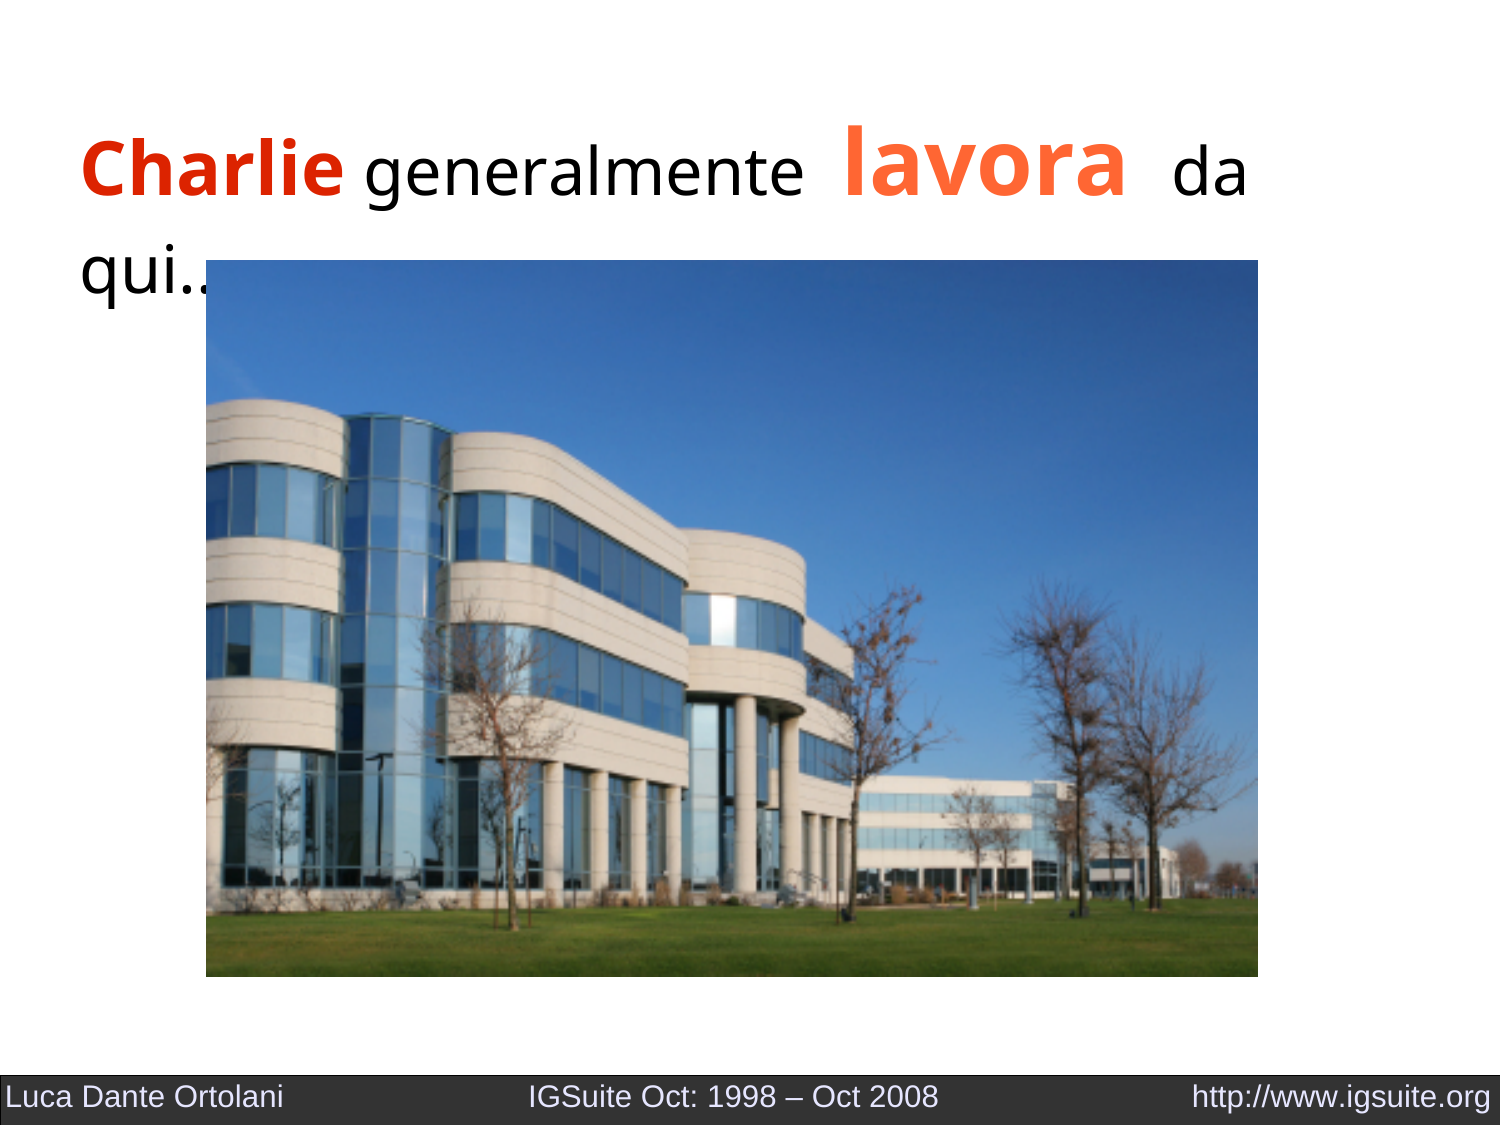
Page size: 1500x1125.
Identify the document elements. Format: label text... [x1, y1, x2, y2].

text_box Luca Dante Ortolani IGSuite Oct: 1998 – Oct 2008 http://www.igsuite.org [0, 1075, 1500, 1125]
text_box Charlie generalmente lavora da qui... [64, 90, 1388, 322]
picture [206, 260, 1258, 977]
